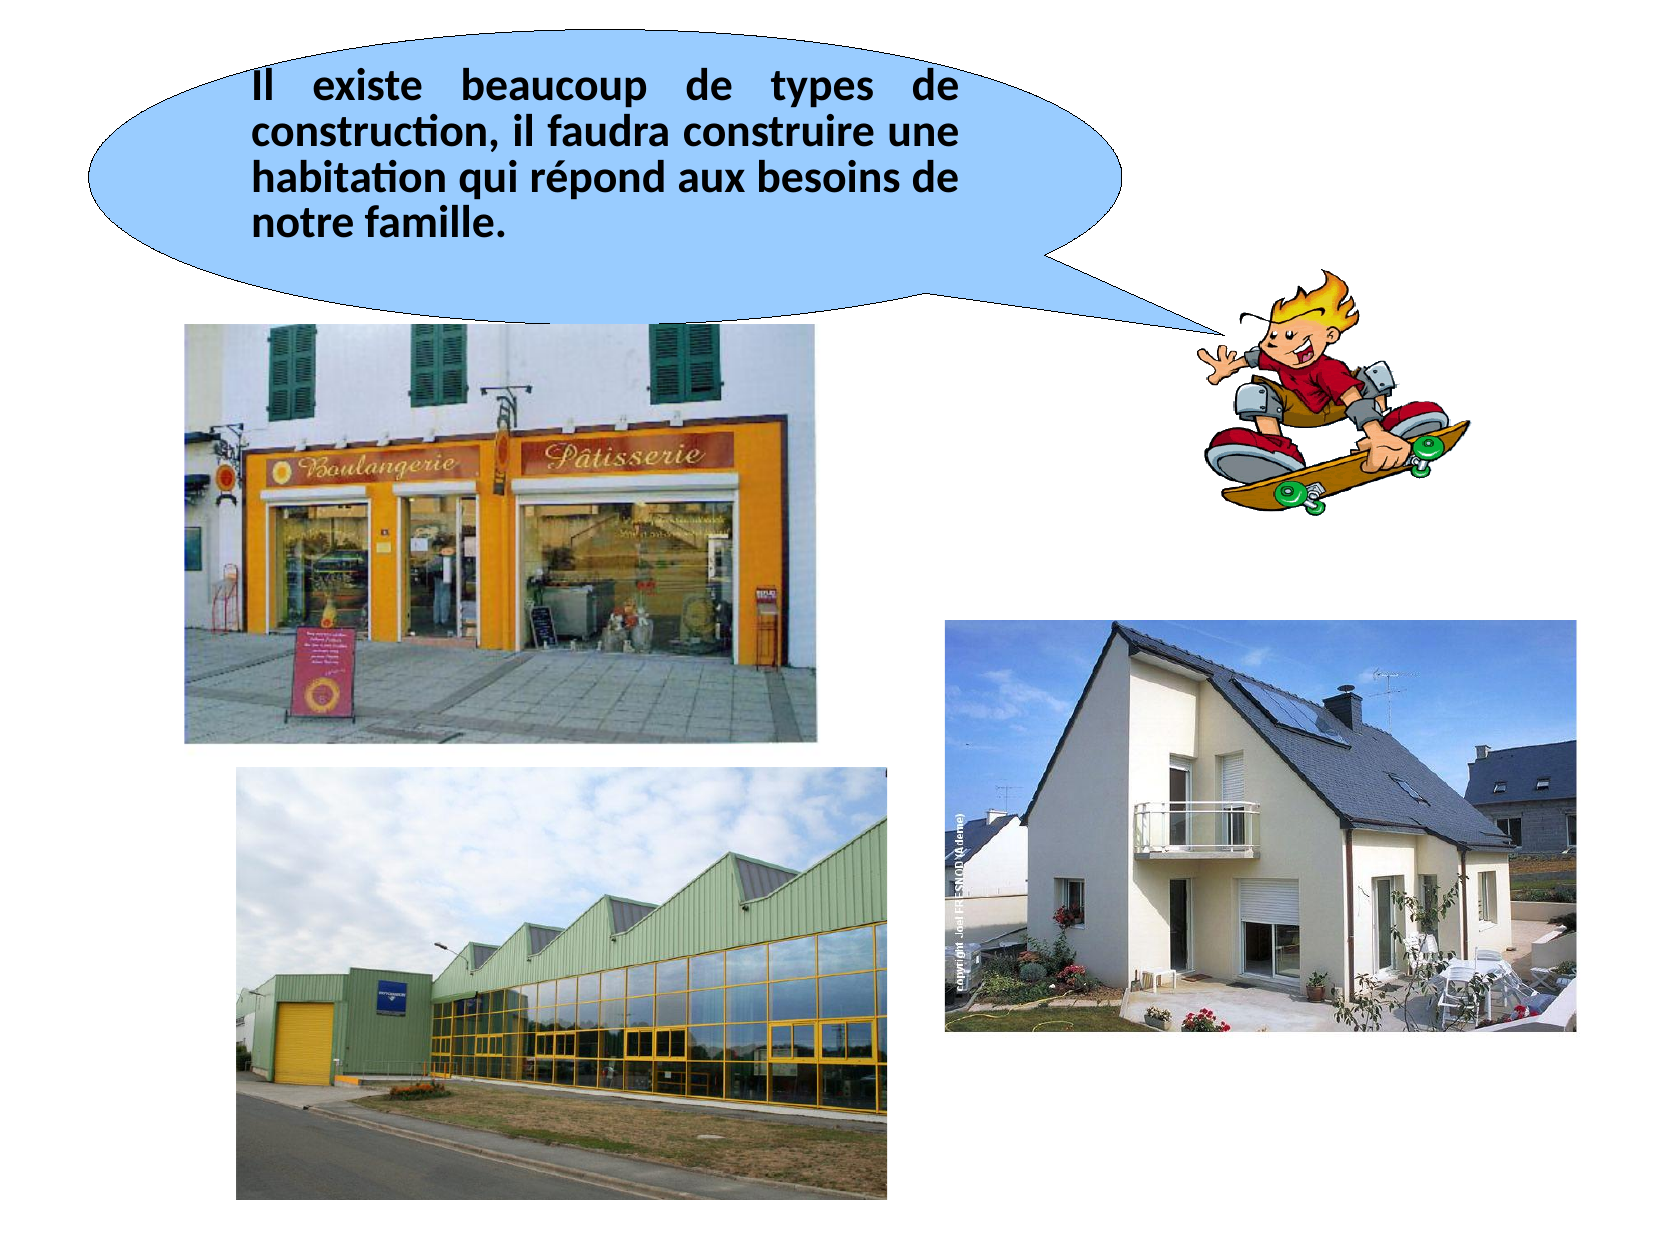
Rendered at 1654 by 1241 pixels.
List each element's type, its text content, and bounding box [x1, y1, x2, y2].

text_box [951, 74, 1225, 336]
text_box [88, 73, 236, 281]
picture [944, 620, 1595, 1063]
picture [1194, 265, 1477, 522]
text_box [303, 297, 908, 324]
text_box [295, 29, 916, 59]
text_box Il existe beaucoup de types de construction, il faudra construire une habitation qui répond aux besoins de notre famille. [236, 59, 975, 297]
picture [184, 324, 888, 1200]
